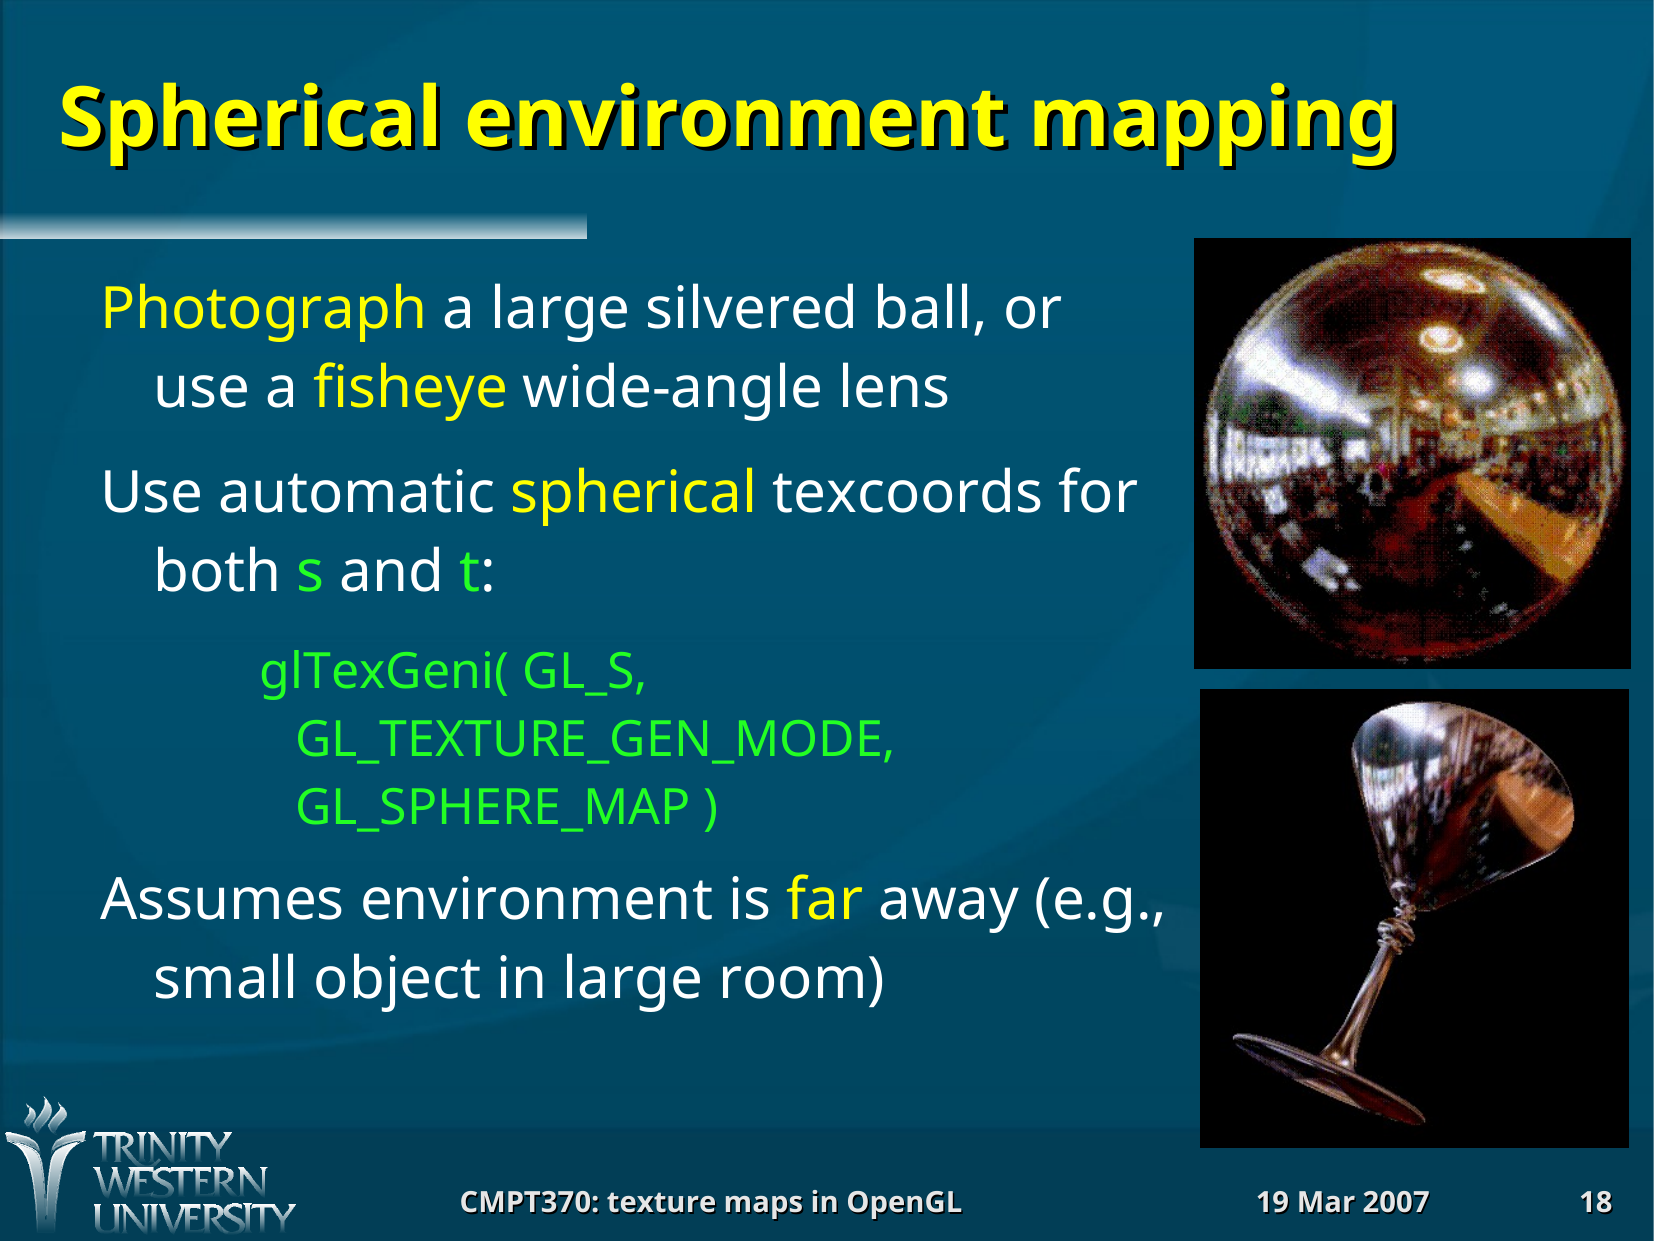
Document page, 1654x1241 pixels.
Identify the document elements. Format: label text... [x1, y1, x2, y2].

picture [1195, 239, 1630, 668]
list Photograph a large silvered ball, or use a fisheye wide-angle lens Use automatic spherical texcoords for both s and t: glTexGeni( GL_S, GL_TEXTURE_GEN_MODE, GL_SPHERE_MAP ) Assumes environment is far away (e.g., small object in large room) [82, 266, 1211, 1094]
picture [0, 214, 586, 232]
picture [1200, 690, 1654, 1147]
title Spherical environment mapping [59, 27, 1548, 201]
picture [38, 1227, 54, 1232]
picture [0, 233, 586, 238]
